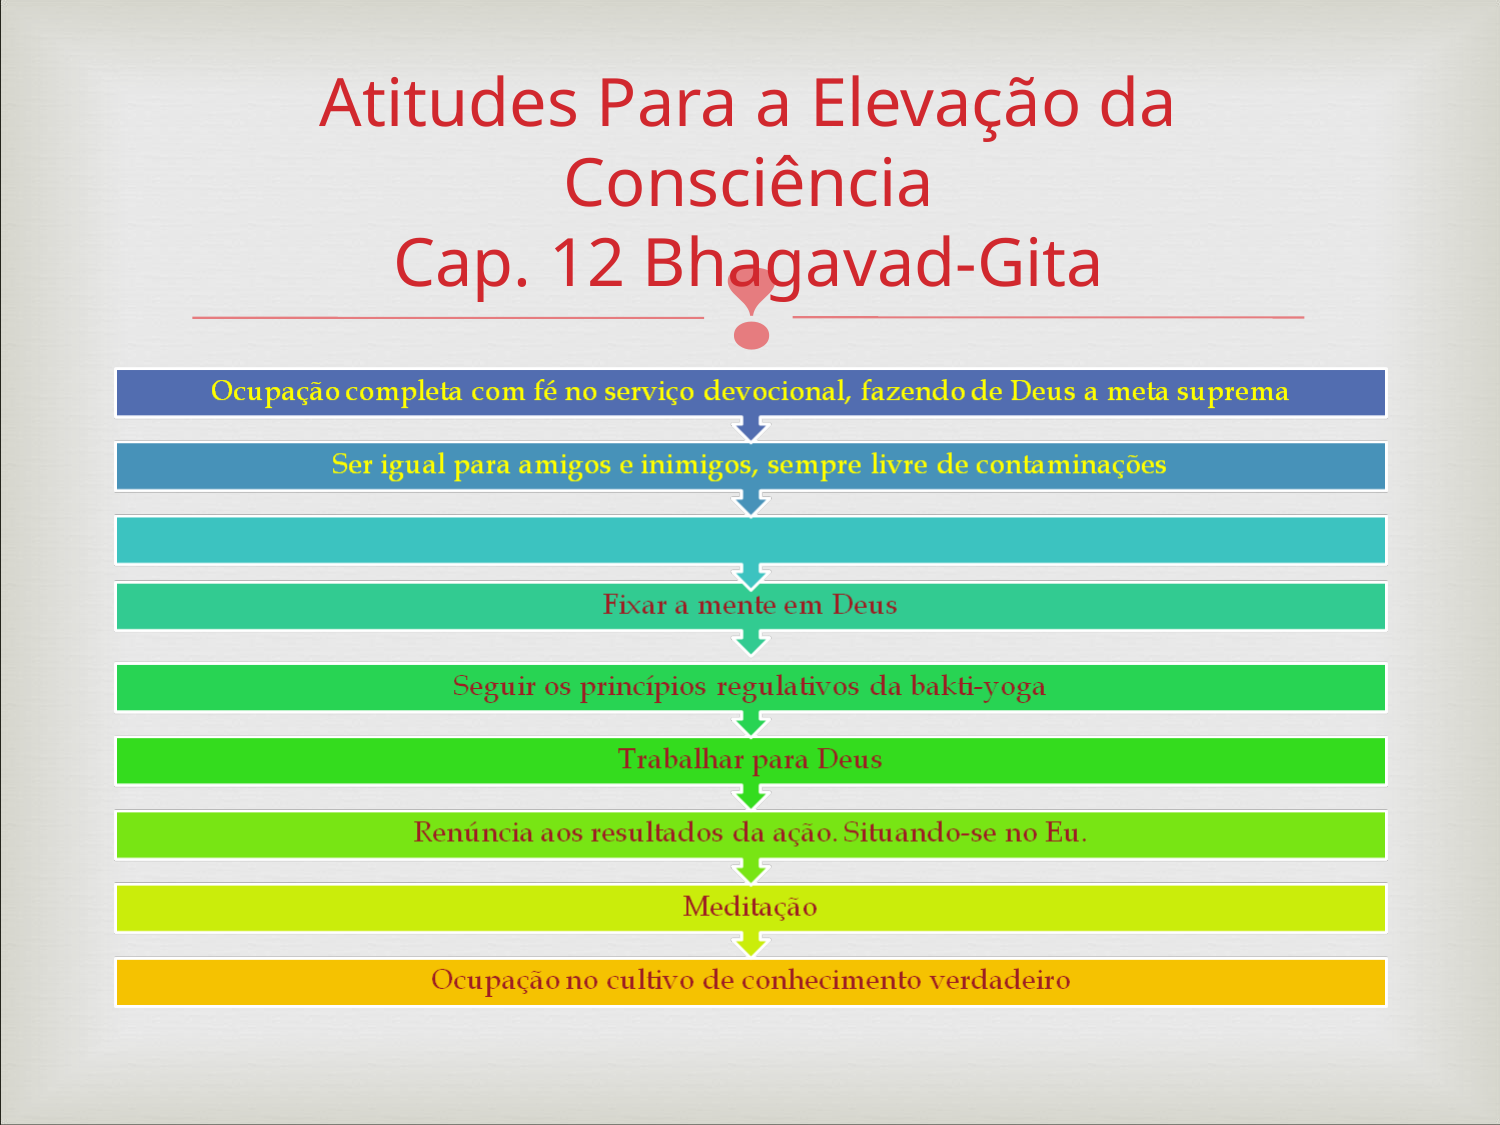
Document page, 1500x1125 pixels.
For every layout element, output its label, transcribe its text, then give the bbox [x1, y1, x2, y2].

text_box [113, 363, 1389, 1009]
picture [0, 0, 1500, 1125]
title Atitudes Para a Elevação da Consciência Cap. 12 Bhagavad-Gita [113, 52, 1386, 308]
